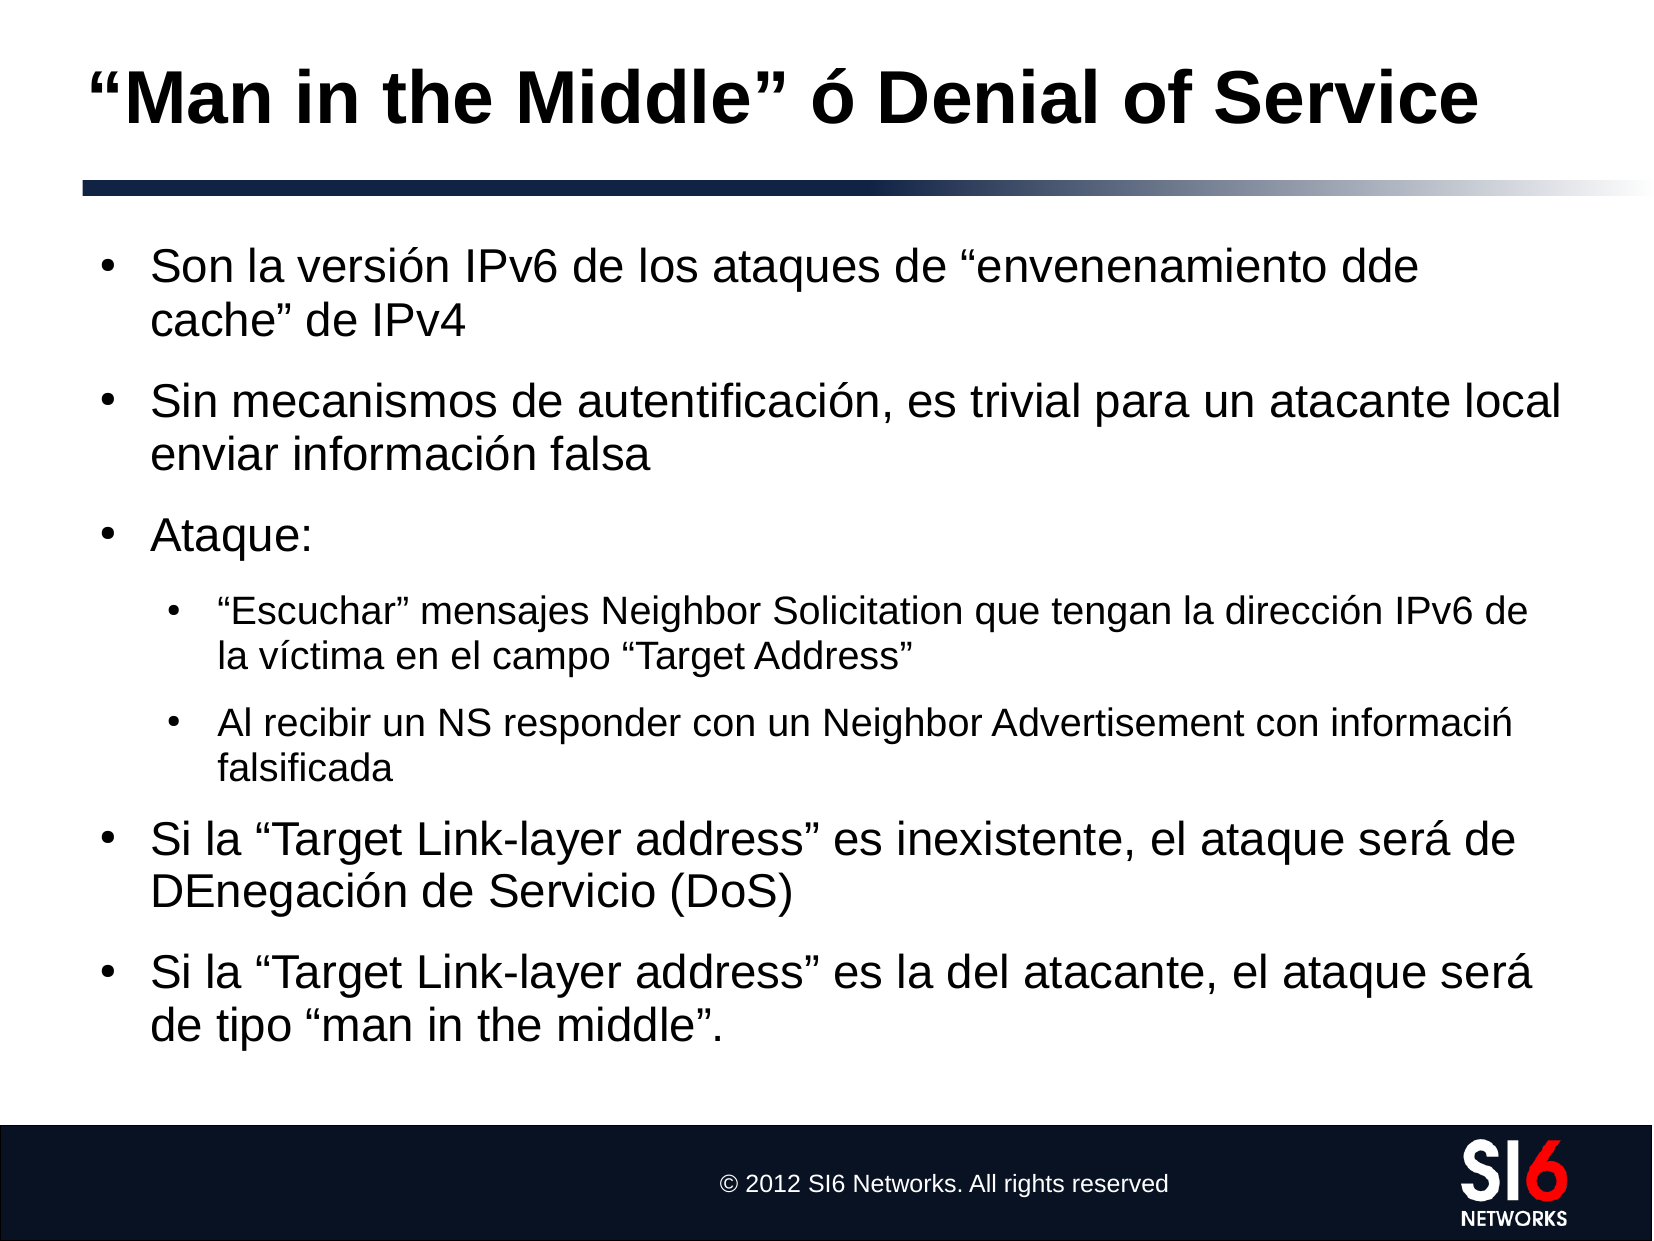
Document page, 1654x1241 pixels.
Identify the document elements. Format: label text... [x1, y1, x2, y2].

picture [1461, 1139, 1567, 1226]
list Son la versión IPv6 de los ataques de “envenenamiento dde cache” de IPv4 Sin mecanismos de autentificación, es trivial para un atacante local enviar información falsa Ataque: “Escuchar” mensajes Neighbor Solicitation que tengan la dirección IPv6 de la víctima en el campo “Target Address” Al recibir un NS responder con un Neighbor Advertisement con informaciń falsificada Si la “Target Link-layer address” es inexistente, el ataque será de DEnegación de Servicio (DoS) Si la “Target Link-layer address” es la del atacante, el ataque será de tipo “man in the middle”. [82, 240, 1571, 1059]
title “Man in the Middle” ó Denial of Service [86, 30, 1576, 166]
